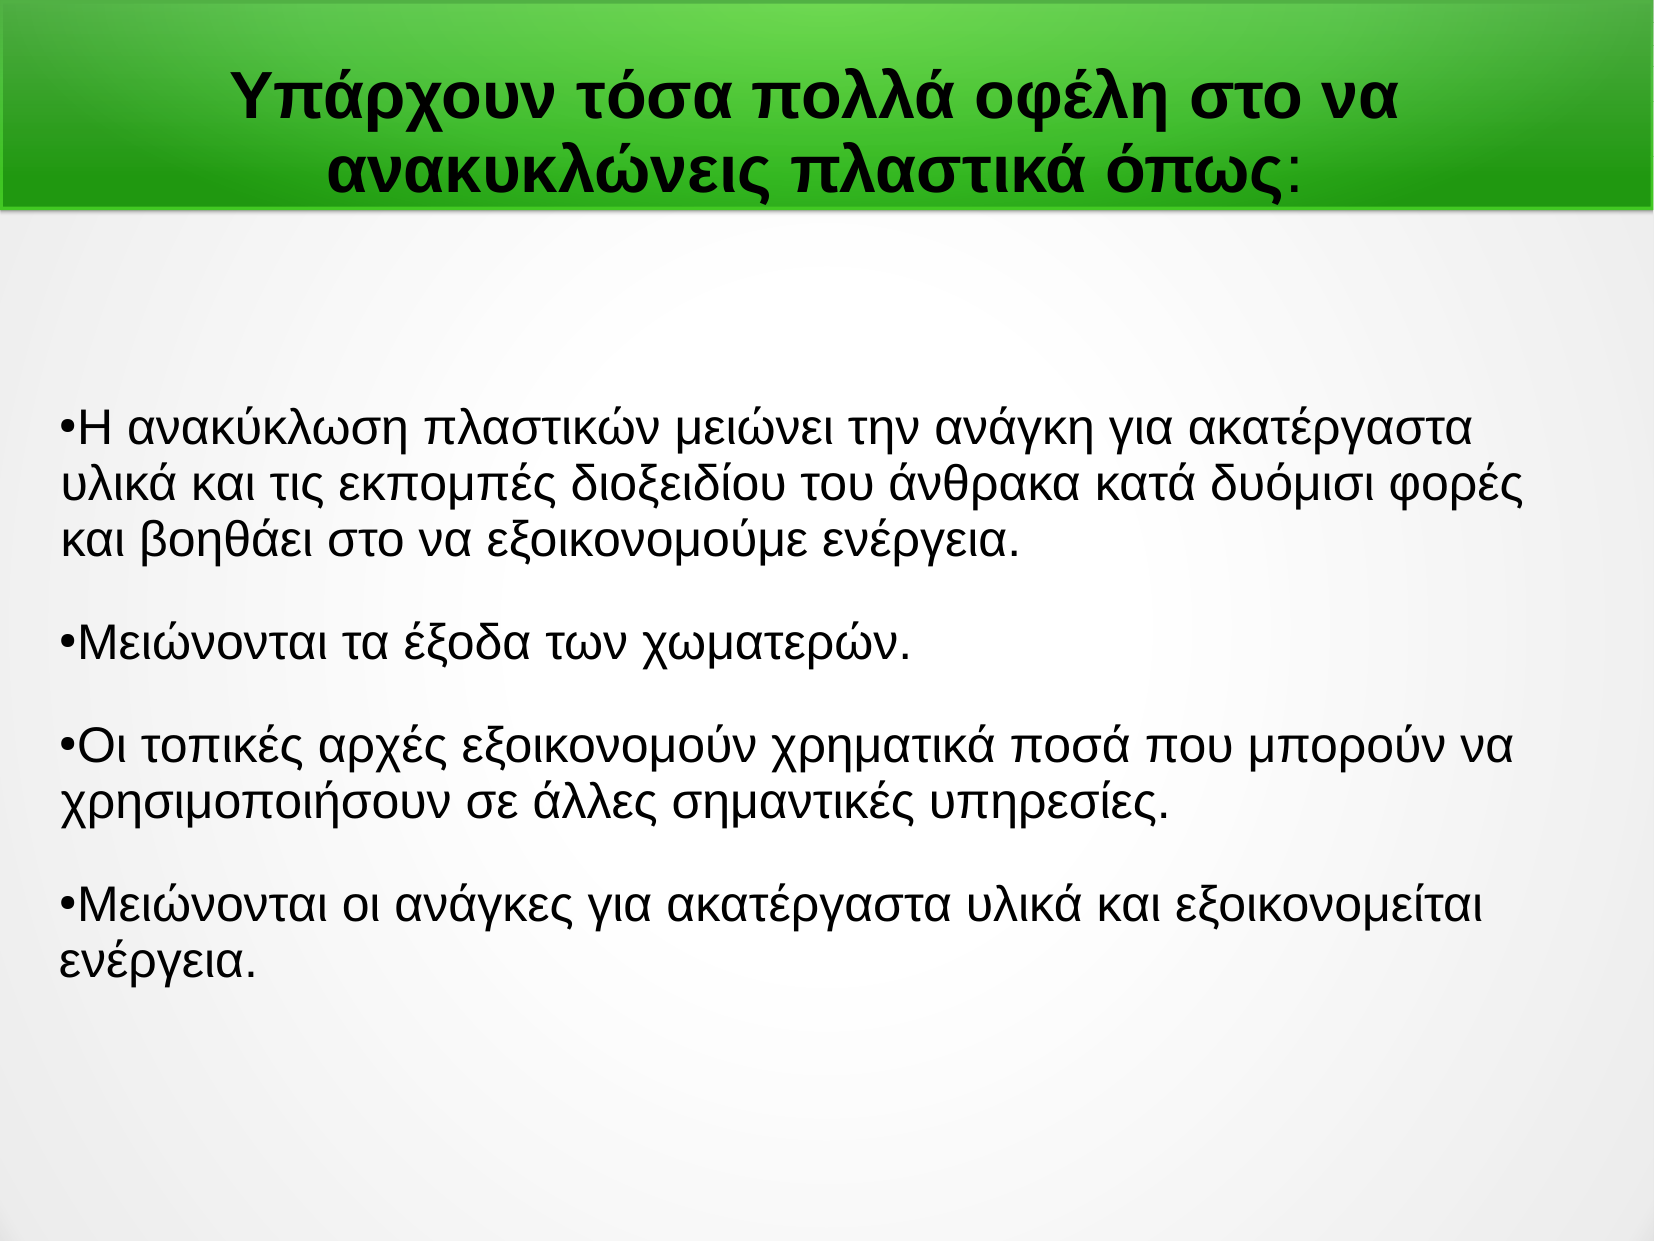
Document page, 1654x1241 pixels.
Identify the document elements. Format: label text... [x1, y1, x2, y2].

title Υπάρχουν τόσα πολλά οφέλη στο να ανακυκλώνεις πλαστικά όπως: [82, 0, 1548, 301]
subtitle Η ανακύκλωση πλαστικών μειώνει την ανάγκη για ακατέργαστα υλικά και τις εκπομπές διοξειδίου του άνθρακα κατά δυόμισι φορές και βοηθάει στο να εξοικονομούμε ενέργεια. Μειώνονται τα έξοδα των χωματερών. Οι τοπικές αρχές εξοικονομούν χρηματικά ποσά που μπορούν να χρησιμοποιήσουν σε άλλες σημαντικές υπηρεσίες. Μειώνονται οι ανάγκες για ακατέργαστα υλικά και εξοικονομείται ενέργεια. [59, 235, 1548, 1193]
